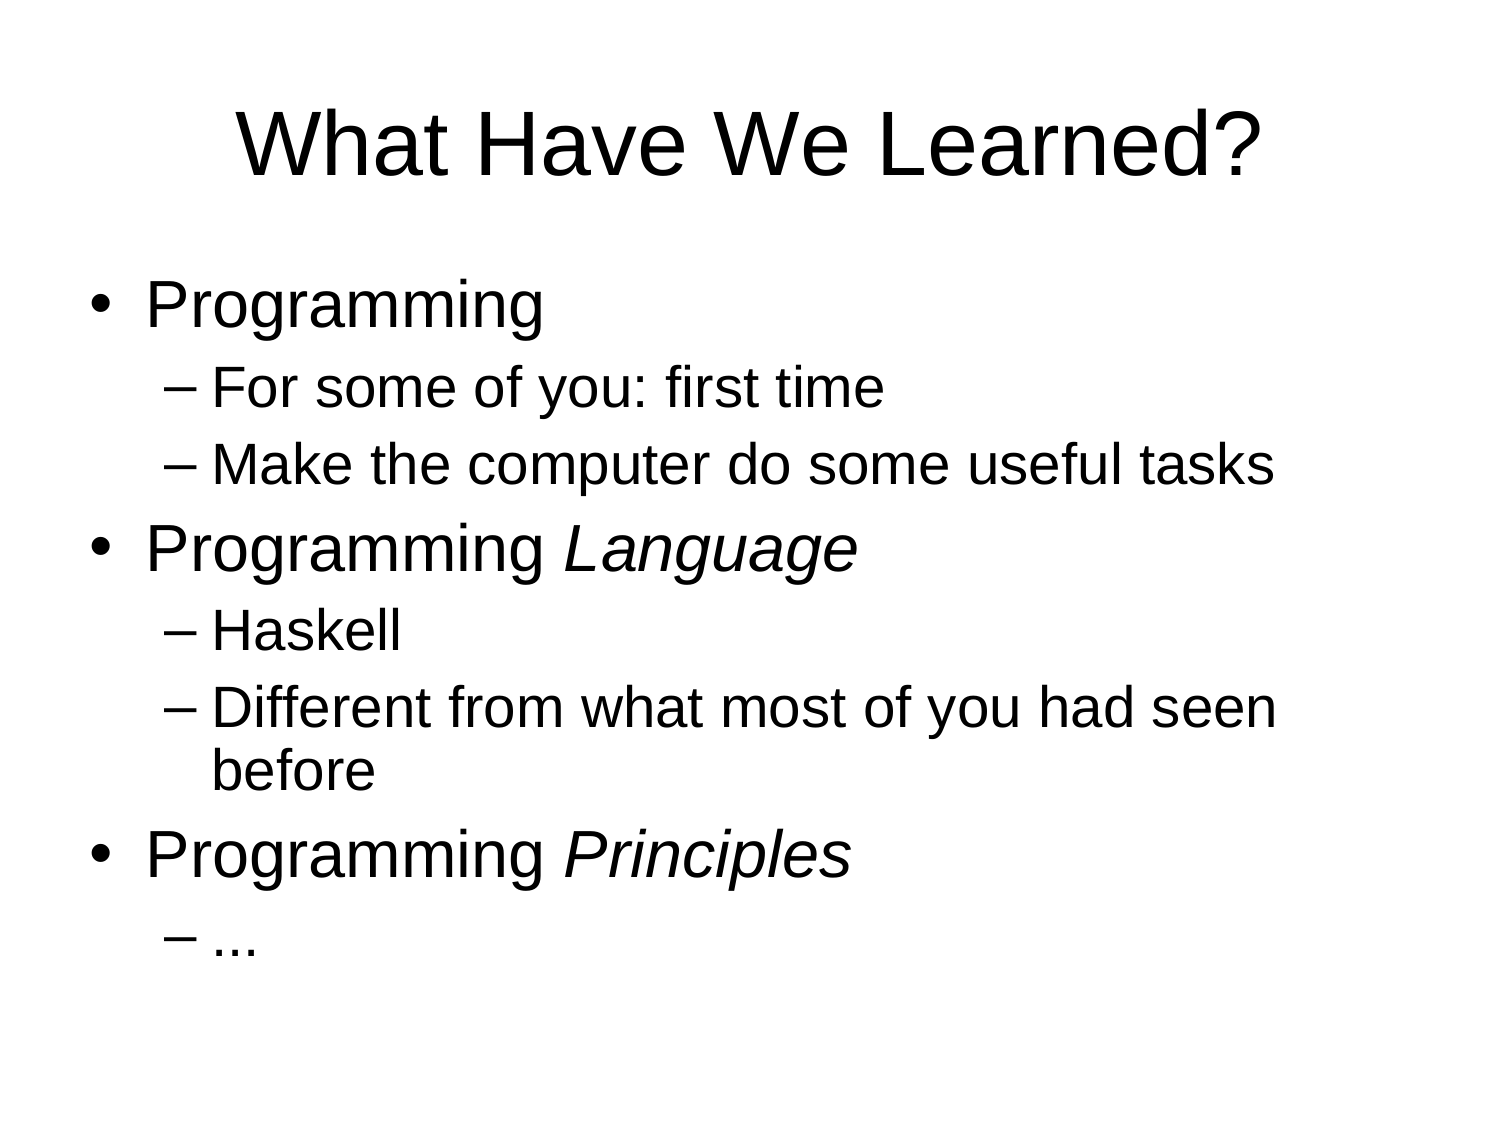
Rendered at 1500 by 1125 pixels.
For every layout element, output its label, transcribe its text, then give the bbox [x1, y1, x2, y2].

list Programming For some of you: first time Make the computer do some useful tasks Programming Language Haskell Different from what most of you had seen before Programming Principles ... [75, 262, 1426, 1005]
title What Have We Learned? [75, 45, 1426, 233]
